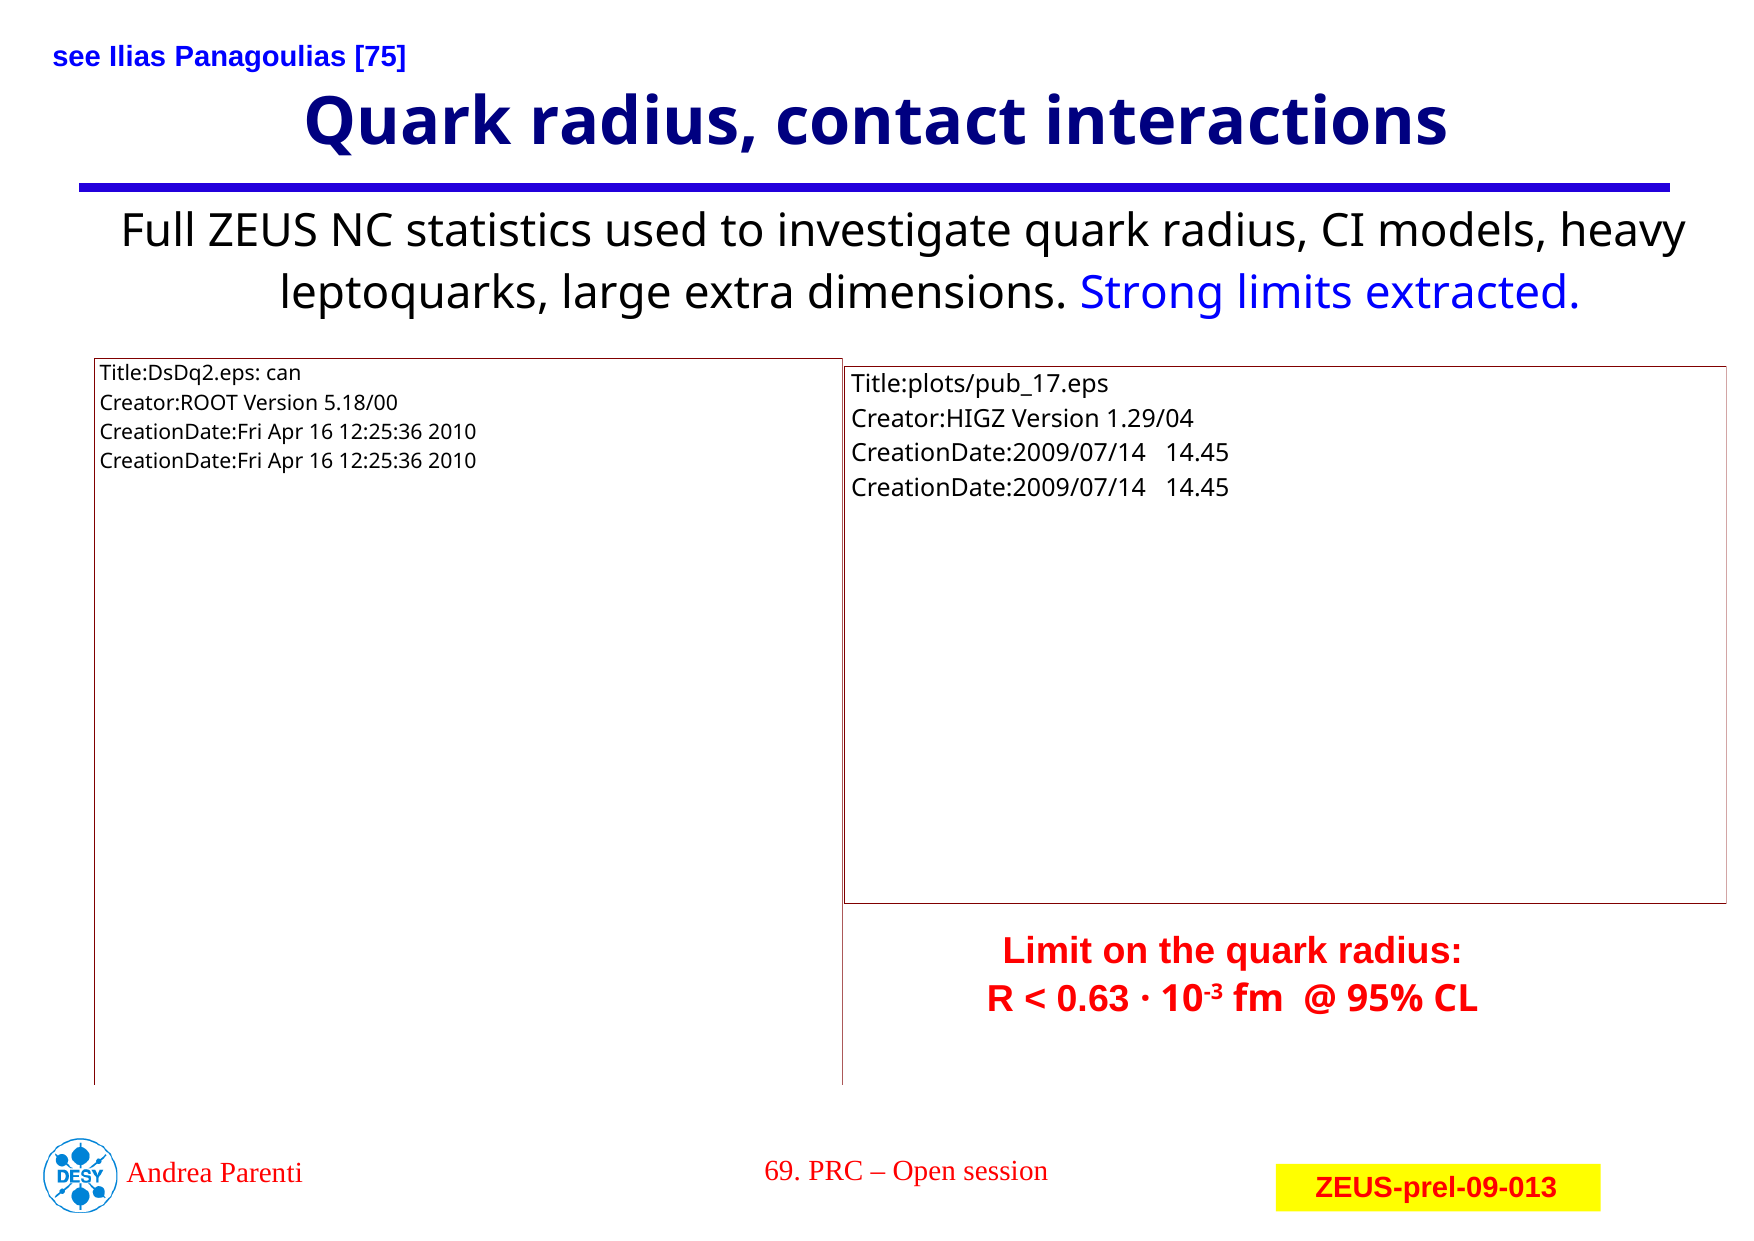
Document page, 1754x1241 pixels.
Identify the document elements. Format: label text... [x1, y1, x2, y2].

picture [92, 356, 1727, 1085]
text_box see Ilias Panagoulias [75] [37, 32, 451, 81]
text_box ZEUS-prel-09-013 [1275, 1163, 1601, 1212]
text_box Limit on the quark radius: R < 0.63 · 10-3 fm @ 95% CL [861, 922, 1616, 1095]
list Full ZEUS NC statistics used to investigate quark radius, CI models, heavy leptoquarks, large extra dimensions. Strong limits extracted. [80, 197, 1710, 453]
picture [42, 1138, 118, 1213]
title Quark radius, contact interactions [87, 49, 1666, 188]
